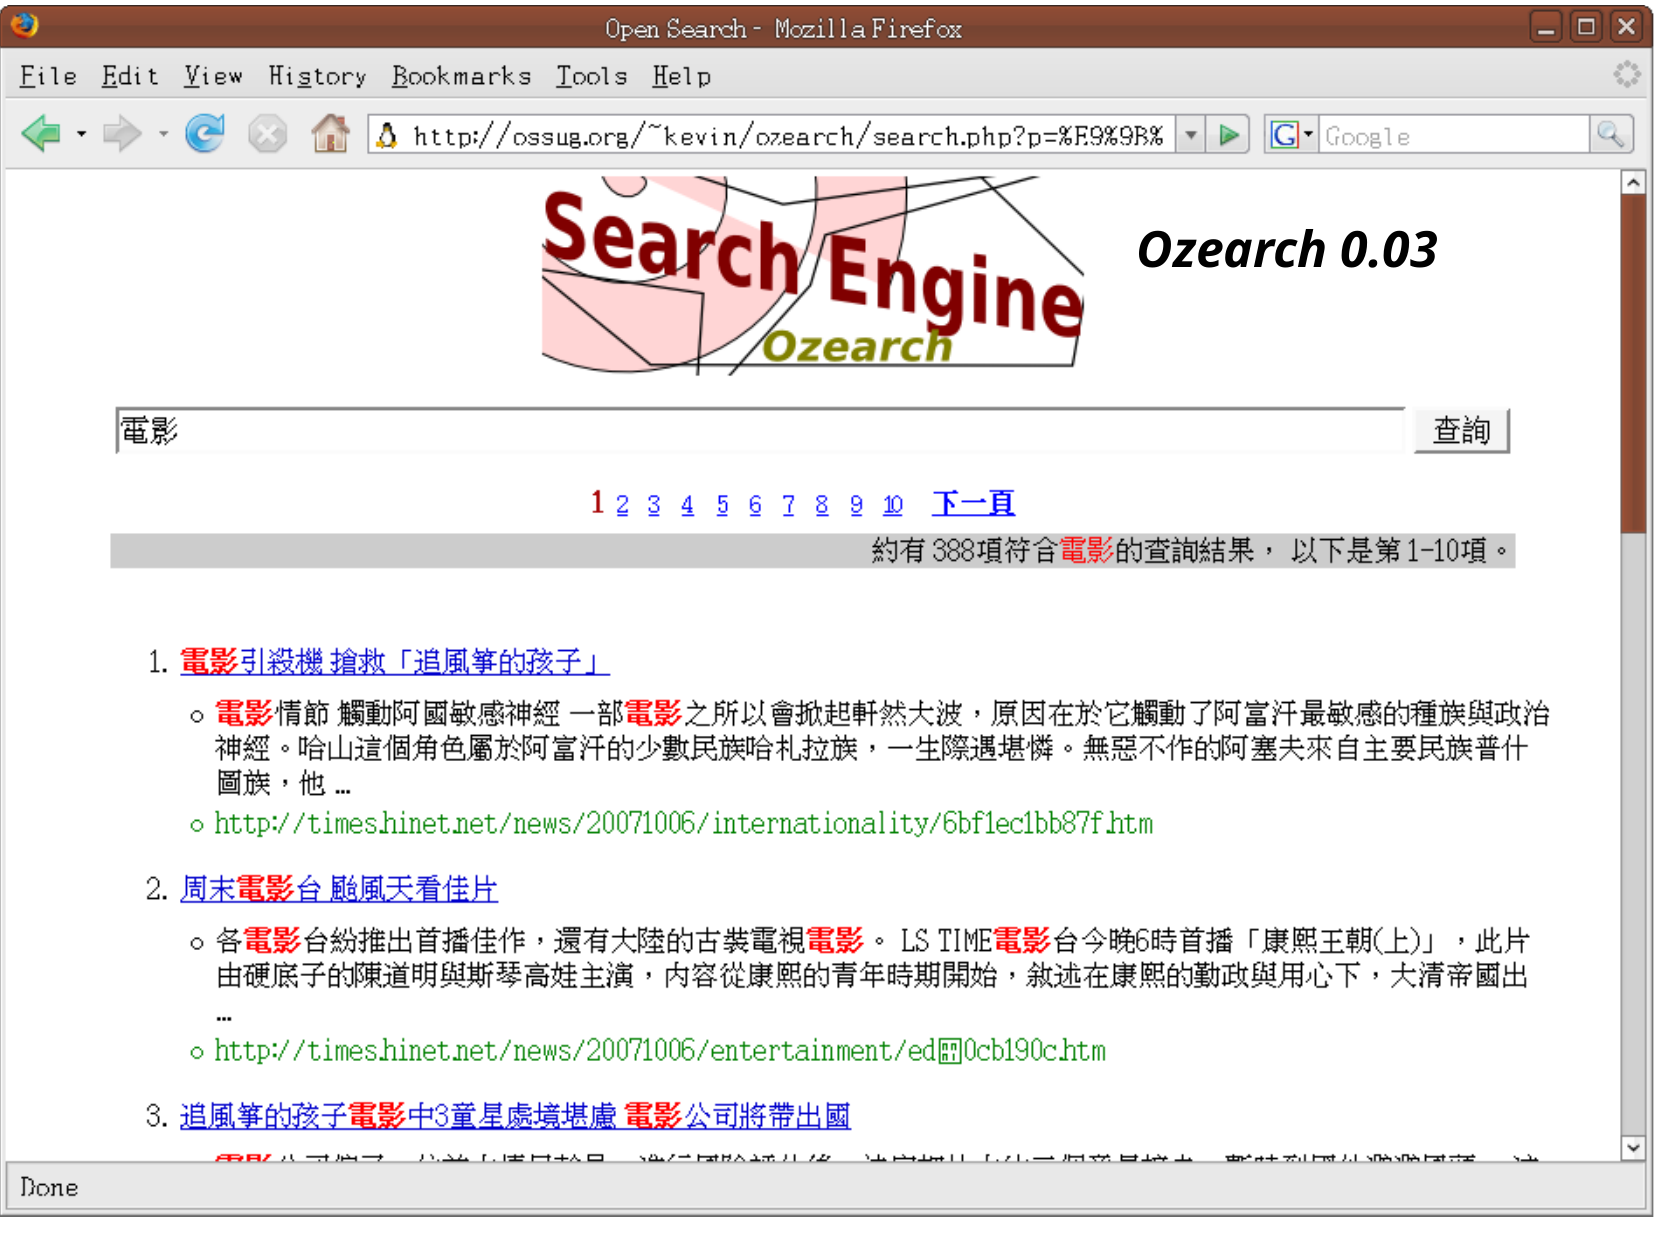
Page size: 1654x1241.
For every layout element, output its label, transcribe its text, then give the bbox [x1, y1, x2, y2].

text_box Ozearch 0.03 [1122, 206, 1595, 281]
picture [0, 5, 1654, 1217]
